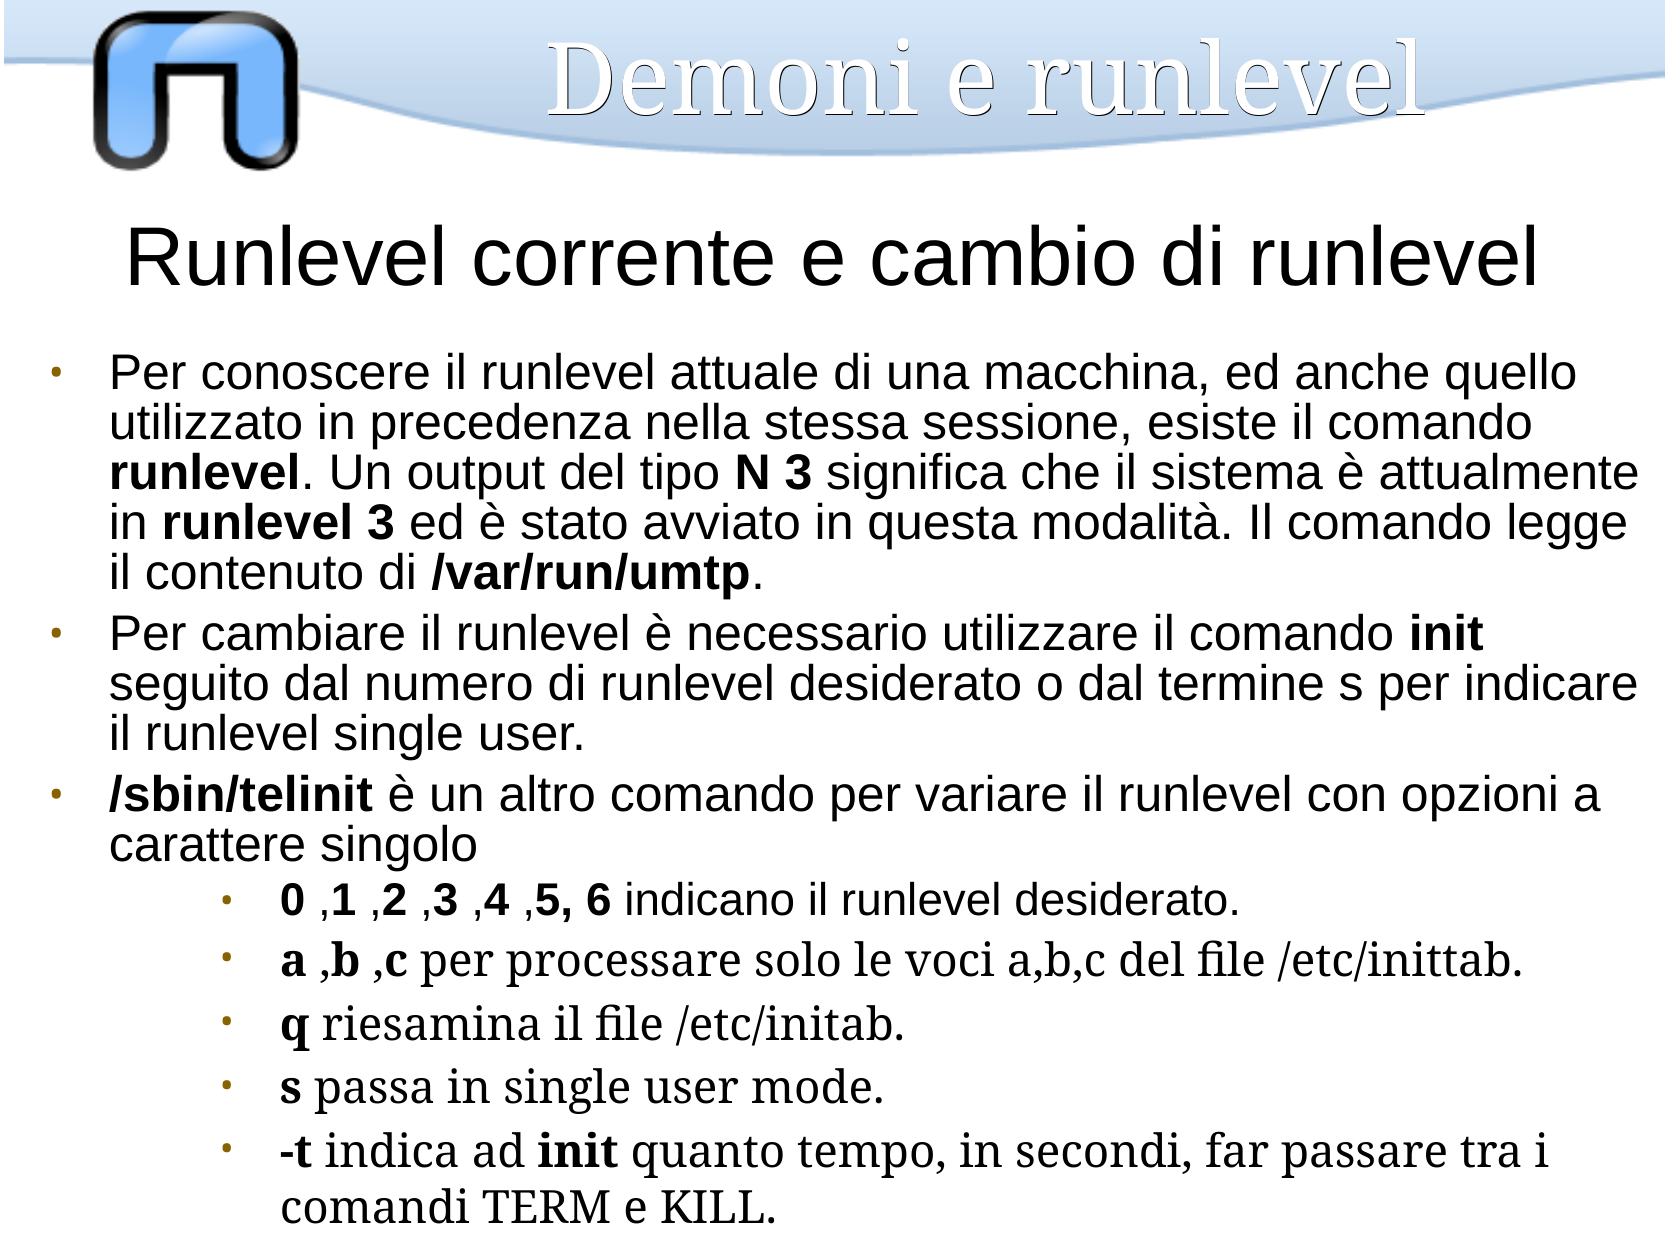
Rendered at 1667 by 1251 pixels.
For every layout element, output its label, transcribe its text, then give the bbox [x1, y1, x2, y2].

title Runlevel corrente e cambio di runlevel [31, 194, 1635, 320]
text_box Demoni e runlevel [373, 0, 1497, 159]
list Per conoscere il runlevel attuale di una macchina, ed anche quello utilizzato in precedenza nella stessa sessione, esiste il comando runlevel. Un output del tipo N 3 significa che il sistema è attualmente in runlevel 3 ed è stato avviato in questa modalità. Il comando legge il contenuto di /var/run/umtp. Per cambiare il runlevel è necessario utilizzare il comando init seguito dal numero di runlevel desiderato o dal termine s per indicare il runlevel single user. /sbin/telinit è un altro comando per variare il runlevel con opzioni a carattere singolo 0 ,1 ,2 ,3 ,4 ,5, 6 indicano il runlevel desiderato. a ,b ,c per processare solo le voci a,b,c del file /etc/inittab. q riesamina il file /etc/initab. s passa in single user mode. -t indica ad init quanto tempo, in secondi, far passare tra i comandi TERM e KILL. [0, 341, 1667, 1251]
picture [0, 0, 1667, 341]
